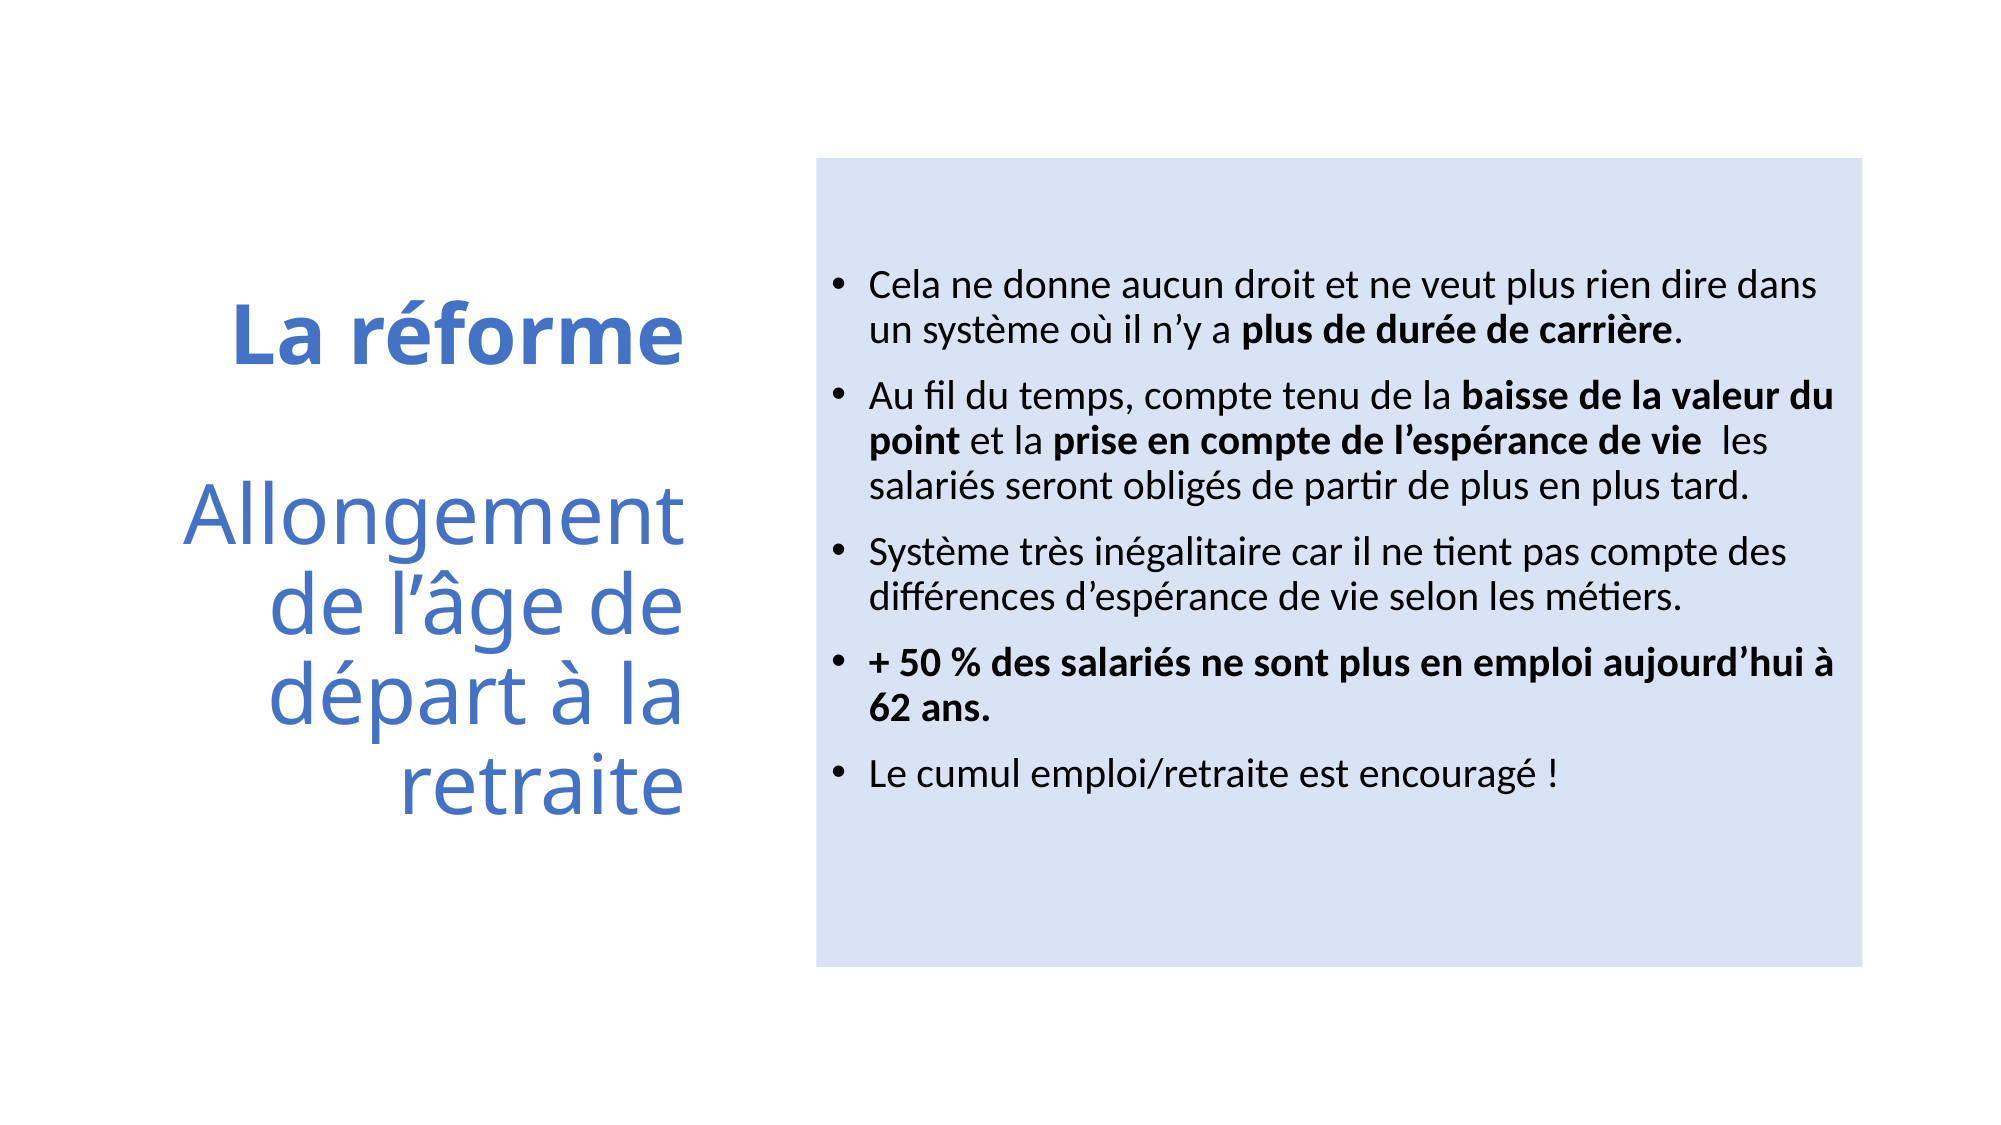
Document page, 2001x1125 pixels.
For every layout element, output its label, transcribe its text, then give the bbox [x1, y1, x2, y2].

list Cela ne donne aucun droit et ne veut plus rien dire dans un système où il n’y a plus de durée de carrière. Au fil du temps, compte tenu de la baisse de la valeur du point et la prise en compte de l’espérance de vie les salariés seront obligés de partir de plus en plus tard. Système très inégalitaire car il ne tient pas compte des différences d’espérance de vie selon les métiers. + 50 % des salariés ne sont plus en emploi aujourd’hui à 62 ans. Le cumul emploi/retraite est encouragé ! [816, 158, 1863, 967]
title La réforme Allongement de l’âge de départ à la retraite [137, 158, 711, 967]
